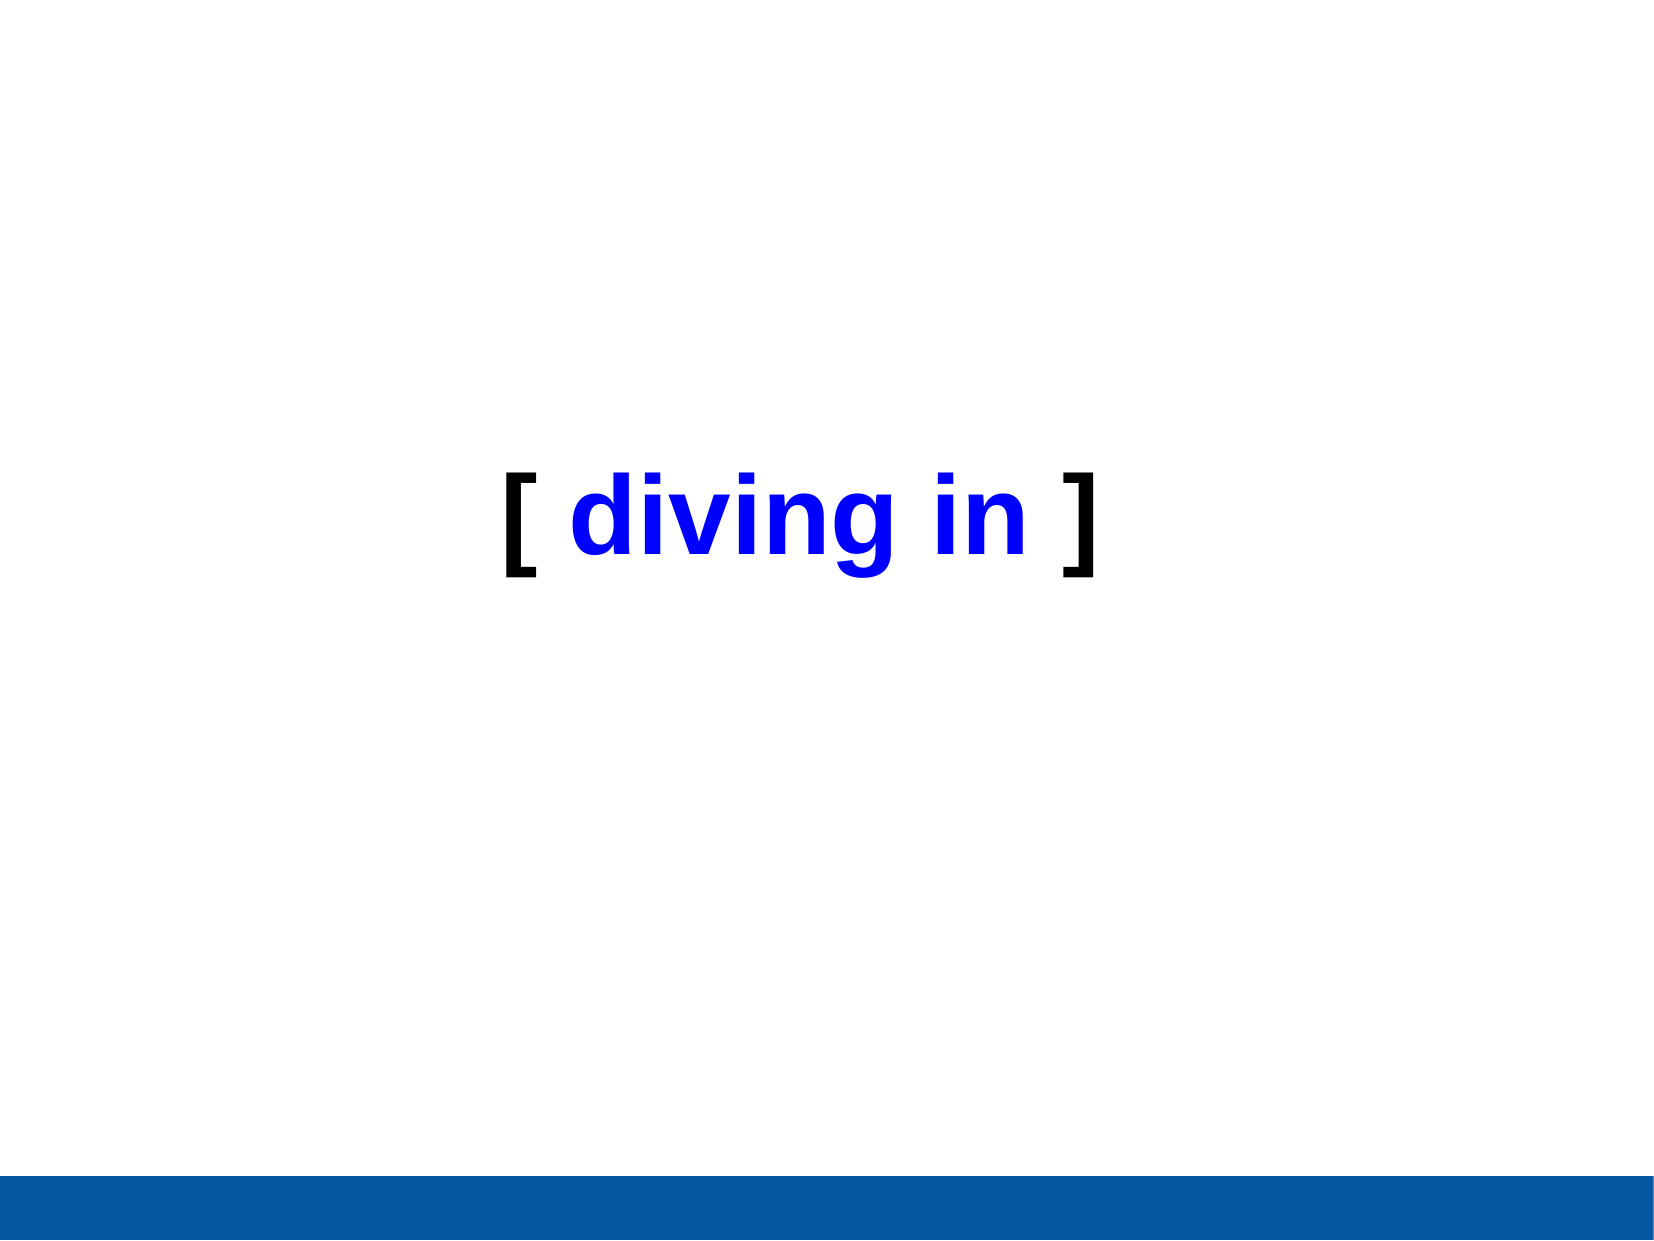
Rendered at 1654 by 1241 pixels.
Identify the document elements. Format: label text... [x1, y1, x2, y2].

title [ diving in ] [0, 413, 1654, 619]
picture [0, 1176, 1654, 1240]
